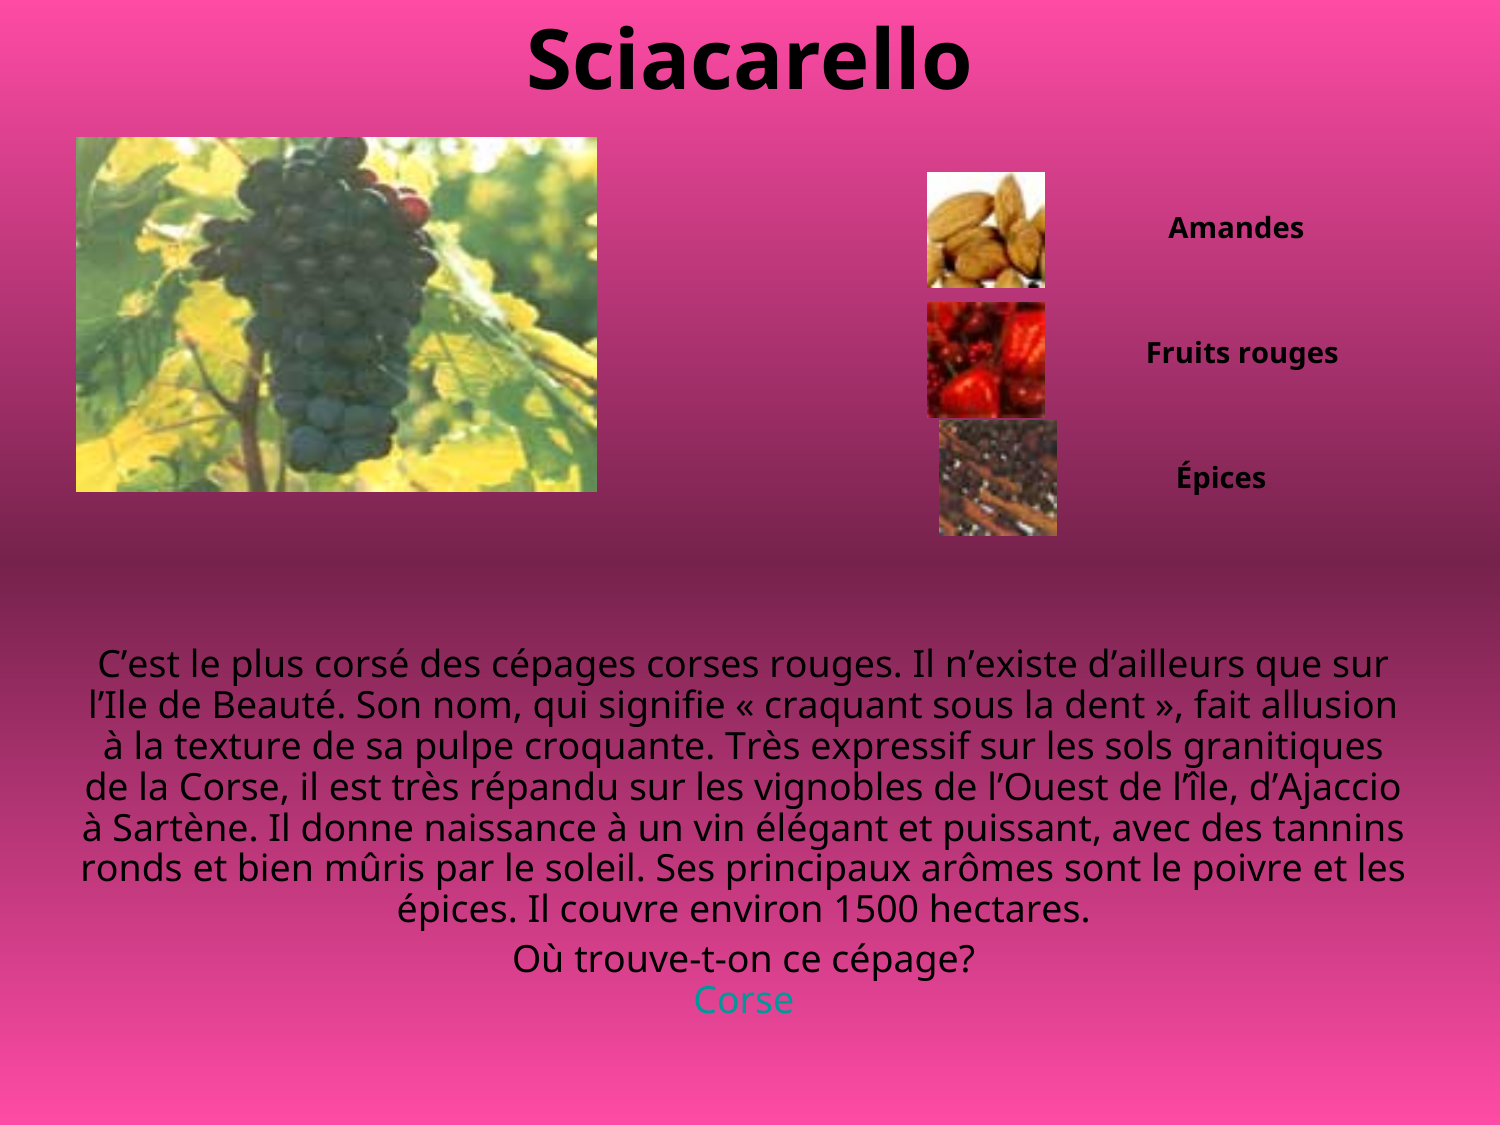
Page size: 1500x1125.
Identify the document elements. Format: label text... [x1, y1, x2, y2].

title Sciacarello [112, 8, 1388, 219]
subtitle C’est le plus corsé des cépages corses rouges. Il n’existe d’ailleurs que sur l’Ile de Beauté. Son nom, qui signifie « craquant sous la dent », fait allusion à la texture de sa pulpe croquante. Très expressif sur les sols granitiques de la Corse, il est très répandu sur les vignobles de l’Ouest de l’île, d’Ajaccio à Sartène. Il donne naissance à un vin élégant et puissant, avec des tannins ronds et bien mûris par le soleil. Ses principaux arômes sont le poivre et les épices. Il couvre environ 1500 hectares. Où trouve-t-on ce cépage? Corse [64, 637, 1424, 1047]
picture [927, 302, 1045, 418]
picture [927, 172, 1045, 288]
text_box Fruits rouges [1116, 310, 1355, 435]
picture [76, 137, 597, 492]
text_box Épices [1116, 435, 1355, 560]
text_box Amandes [1116, 184, 1355, 310]
picture [939, 420, 1057, 536]
